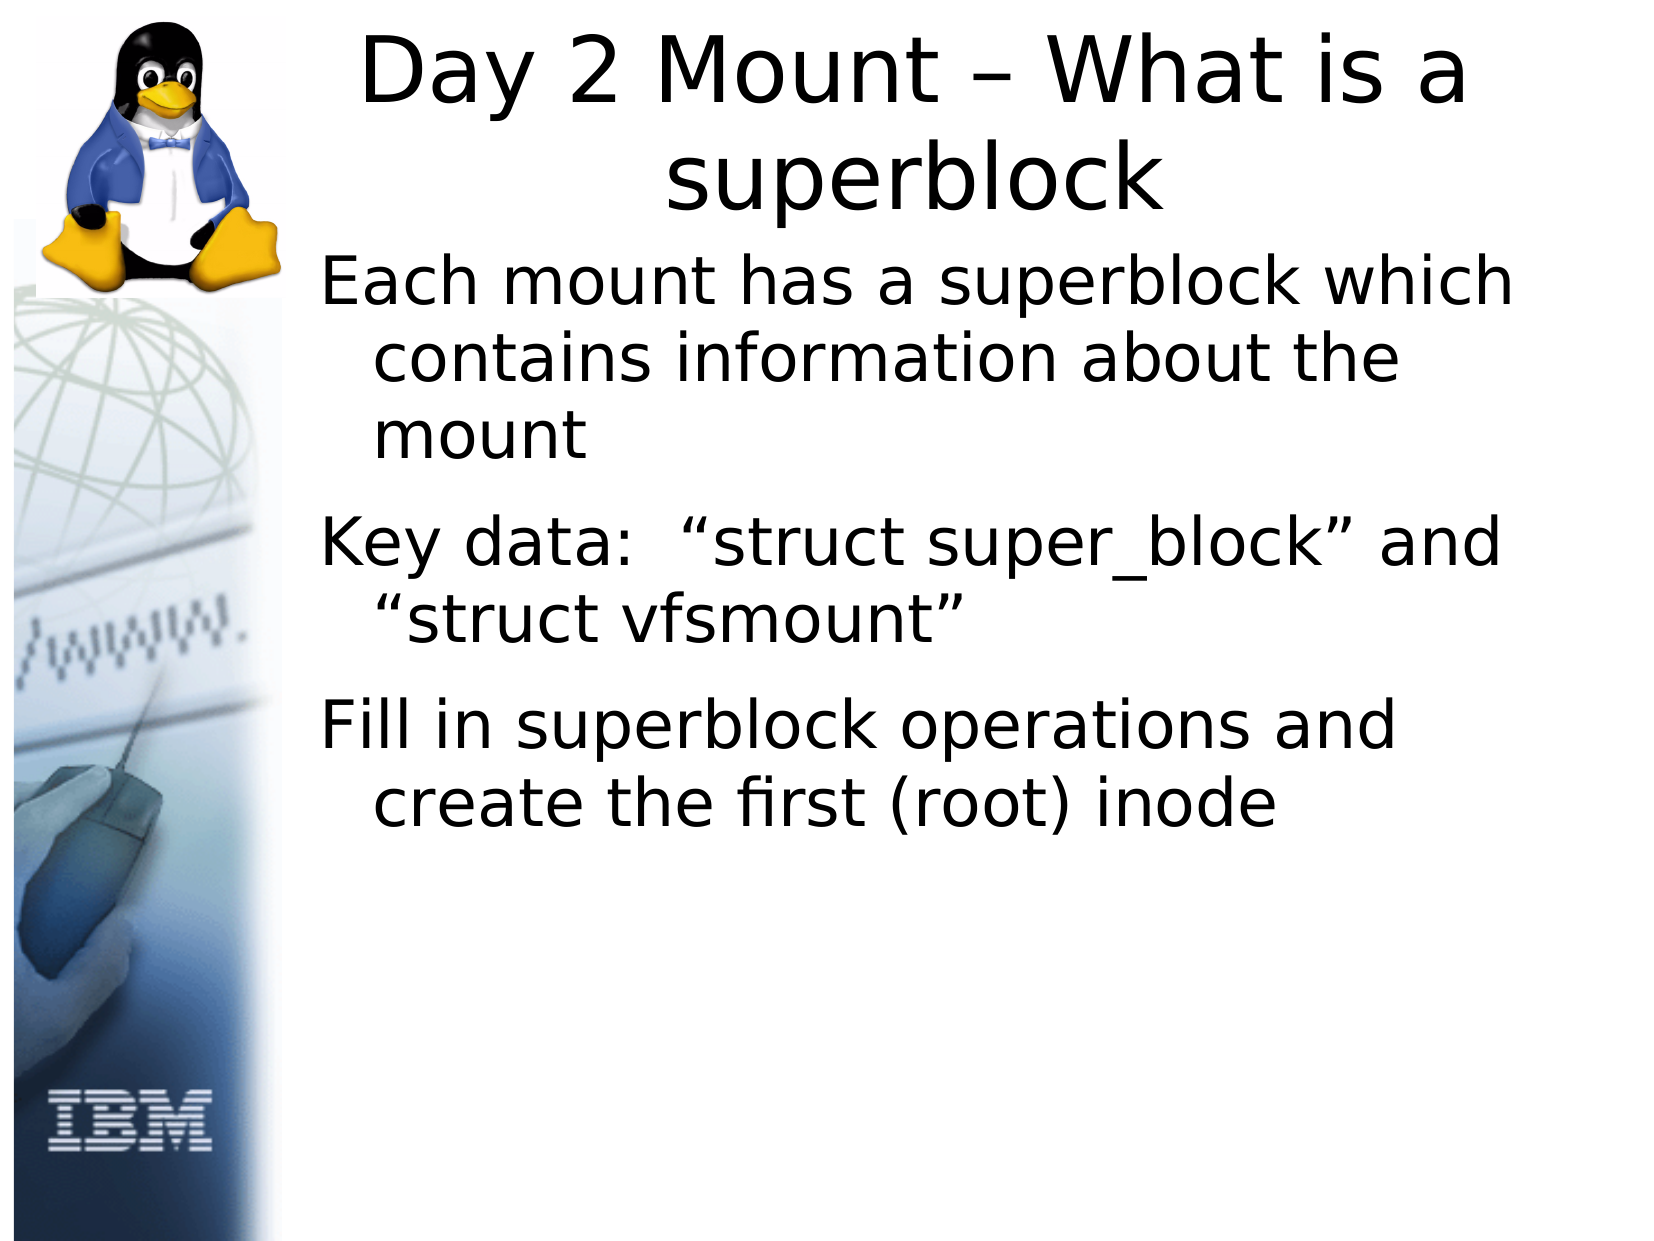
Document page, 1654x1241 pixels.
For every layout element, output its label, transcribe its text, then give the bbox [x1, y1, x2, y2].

list Each mount has a superblock which contains information about the mount Key data: “struct super_block” and “struct vfsmount” Fill in superblock operations and create the first (root) inode [301, 243, 1520, 1182]
title Day 2 Mount – What is a superblock [301, 17, 1528, 231]
